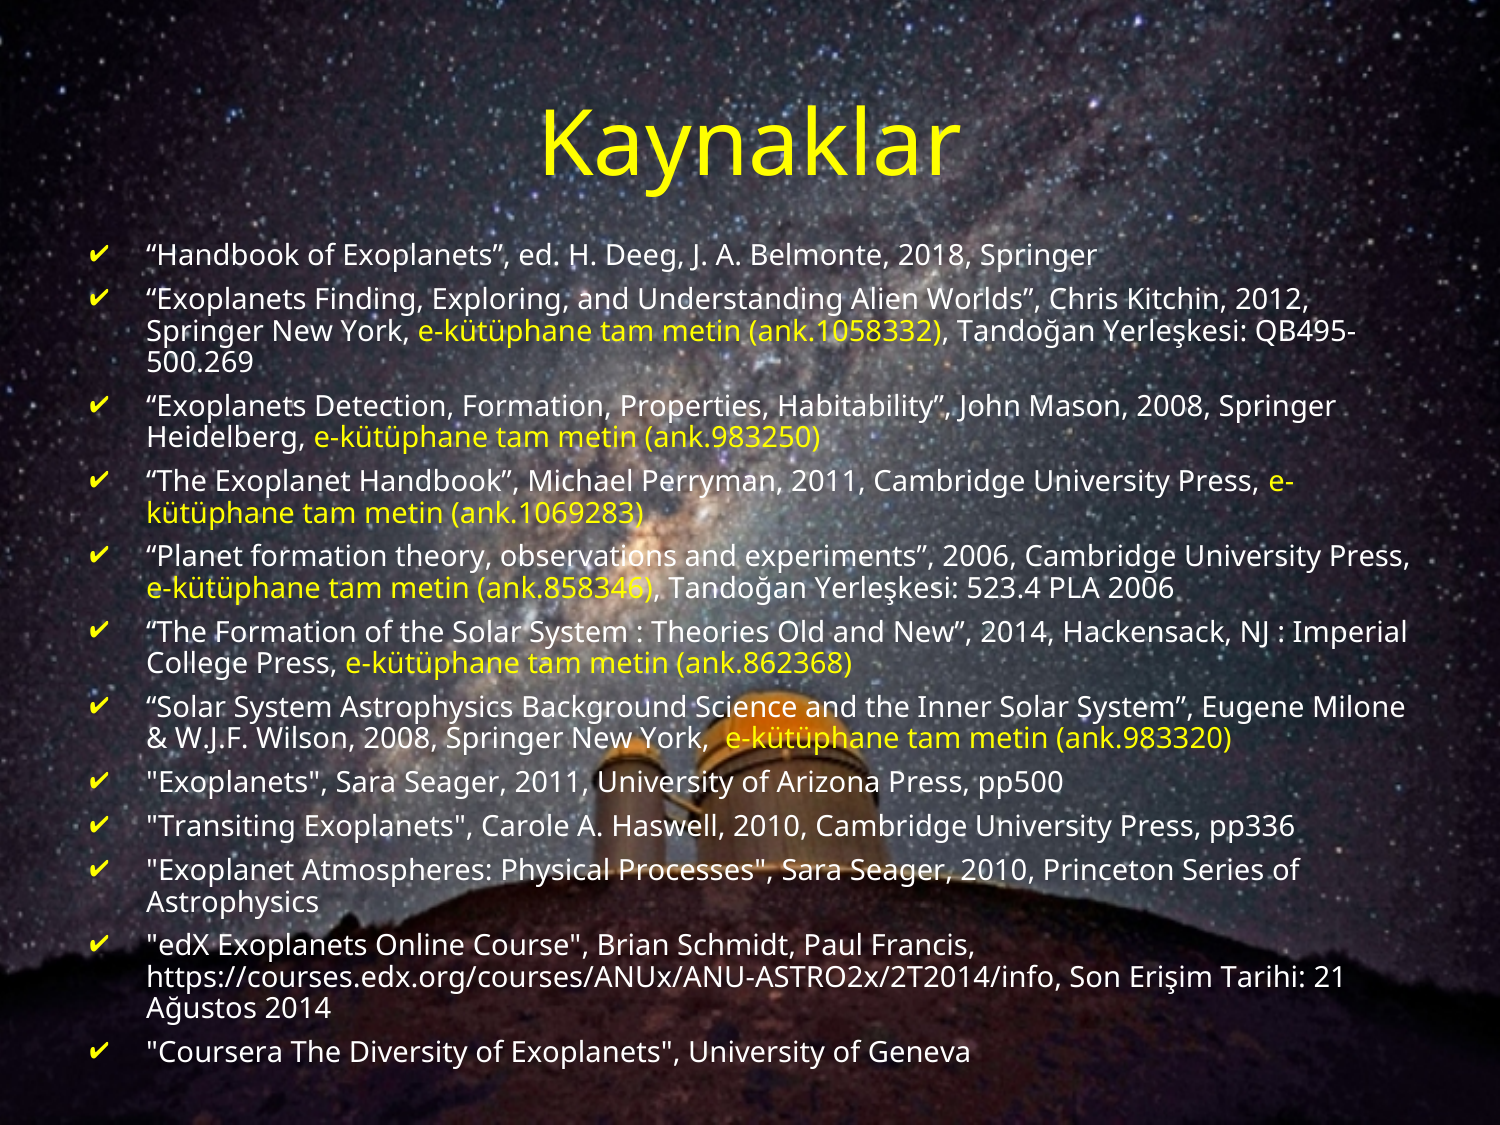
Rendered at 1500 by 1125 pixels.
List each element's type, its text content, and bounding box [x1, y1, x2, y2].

title Kaynaklar [75, 45, 1426, 232]
picture [0, 0, 1500, 1125]
list “Handbook of Exoplanets”, ed. H. Deeg, J. A. Belmonte, 2018, Springer “Exoplanets Finding, Exploring, and Understanding Alien Worlds”, Chris Kitchin, 2012, Springer New York, e-kütüphane tam metin (ank.1058332), Tandoğan Yerleşkesi: QB495-500.269 “Exoplanets Detection, Formation, Properties, Habitability”, John Mason, 2008, Springer Heidelberg, e-kütüphane tam metin (ank.983250) “The Exoplanet Handbook”, Michael Perryman, 2011, Cambridge University Press, e-kütüphane tam metin (ank.1069283) “Planet formation theory, observations and experiments”, 2006, Cambridge University Press, e-kütüphane tam metin (ank.858346), Tandoğan Yerleşkesi: 523.4 PLA 2006 “The Formation of the Solar System : Theories Old and New”, 2014, Hackensack, NJ : Imperial College Press, e-kütüphane tam metin (ank.862368) “Solar System Astrophysics Background Science and the Inner Solar System”, Eugene Milone & W.J.F. Wilson, 2008, Springer New York, e-kütüphane tam metin (ank.983320) "Exoplanets", Sara Seager, 2011, University of Arizona Press, pp500 "Transiting Exoplanets", Carole A. Haswell, 2010, Cambridge University Press, pp336 "Exoplanet Atmospheres: Physical Processes", Sara Seager, 2010, Princeton Series of Astrophysics "edX Exoplanets Online Course", Brian Schmidt, Paul Francis, https://courses.edx.org/courses/ANUx/ANU-ASTRO2x/2T2014/info, Son Erişim Tarihi: 21 Ağustos 2014 "Coursera The Diversity of Exoplanets", University of Geneva [75, 232, 1441, 1111]
